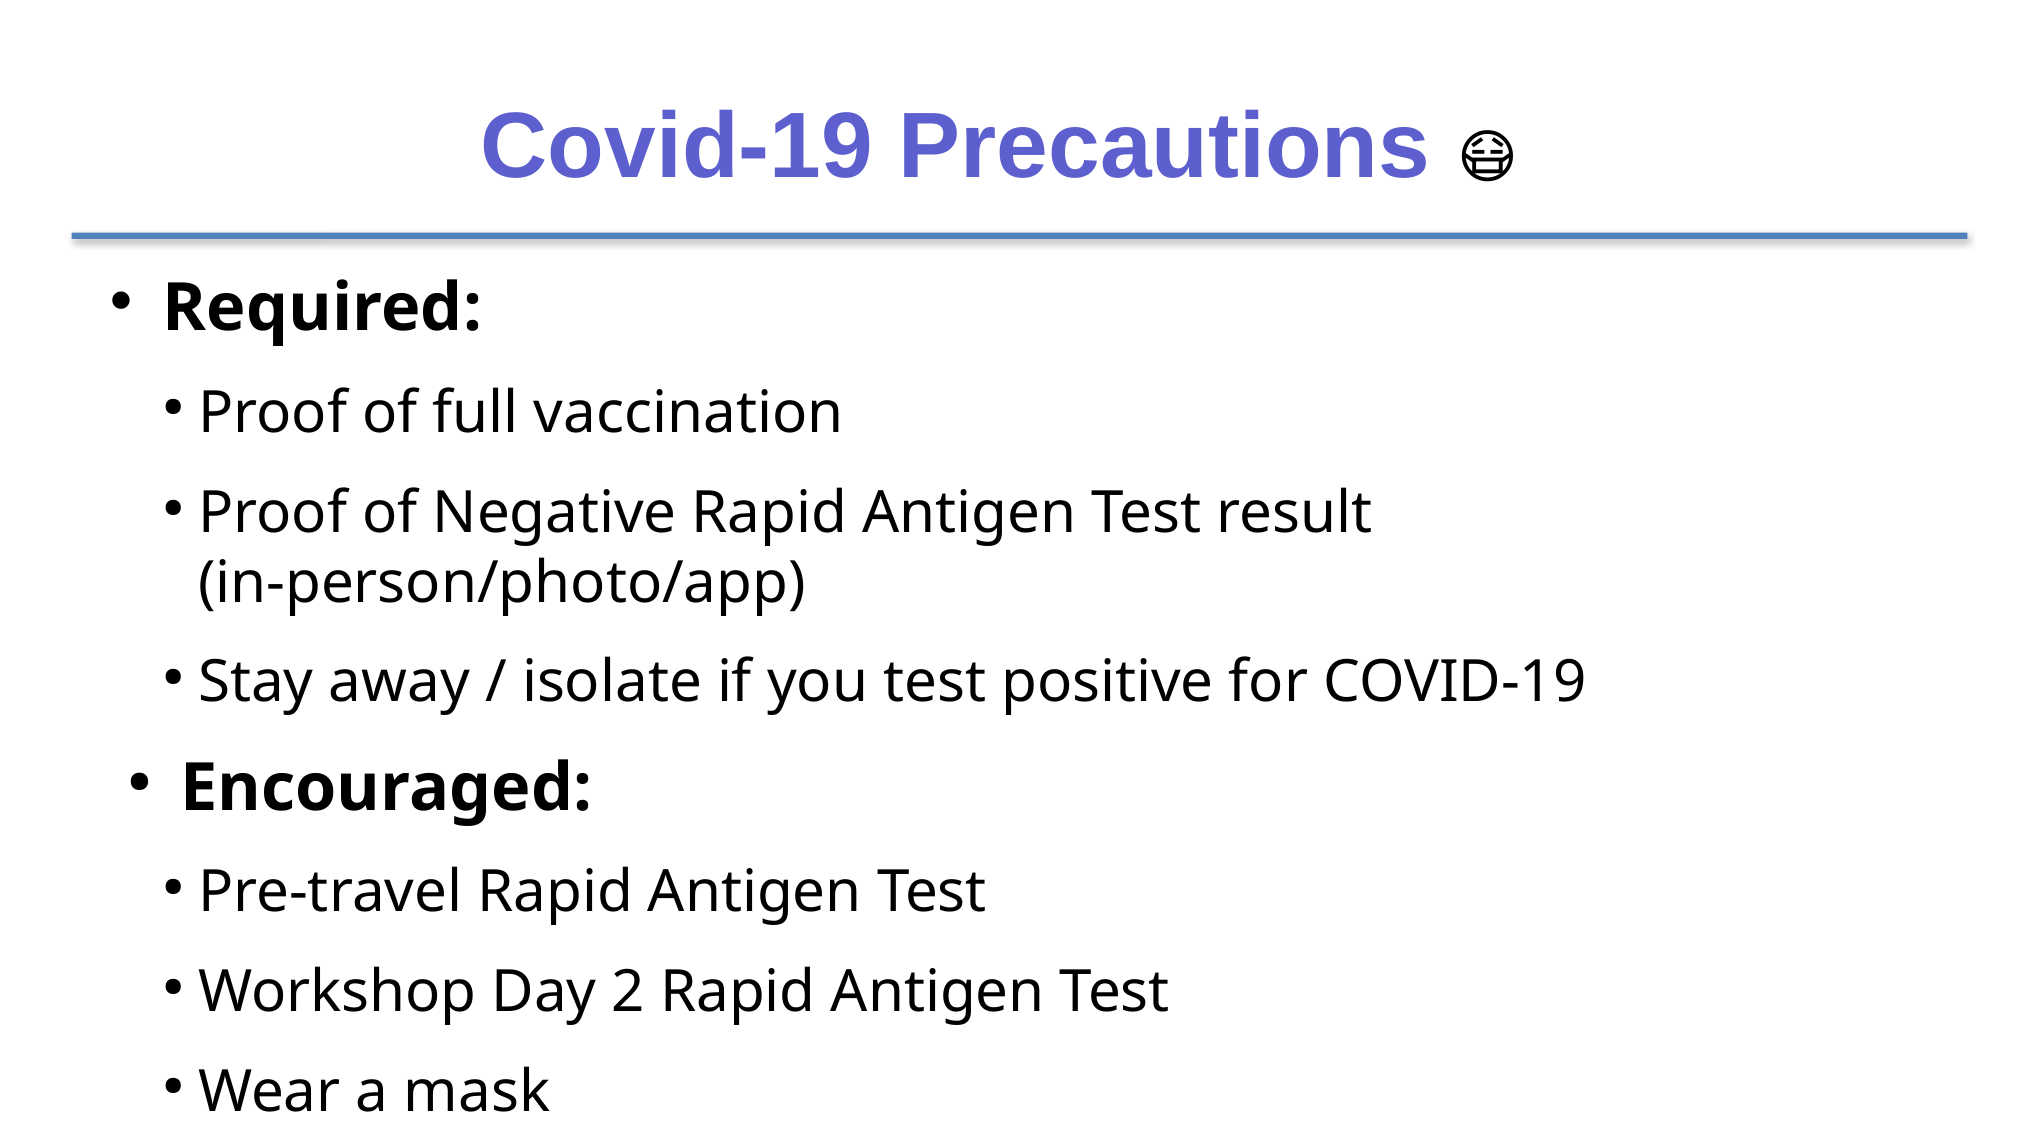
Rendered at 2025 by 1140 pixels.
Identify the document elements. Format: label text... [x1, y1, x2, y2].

text_box Covid-19 Precautions 😷 [101, 45, 1924, 236]
text_box Required: Proof of full vaccination Proof of Negative Rapid Antigen Test result (in-person/photo/app) Stay away / isolate if you test positive for COVID-19 Encouraged: Pre-travel Rapid Antigen Test Workshop Day 2 Rapid Antigen Test Wear a mask [92, 264, 1933, 1005]
